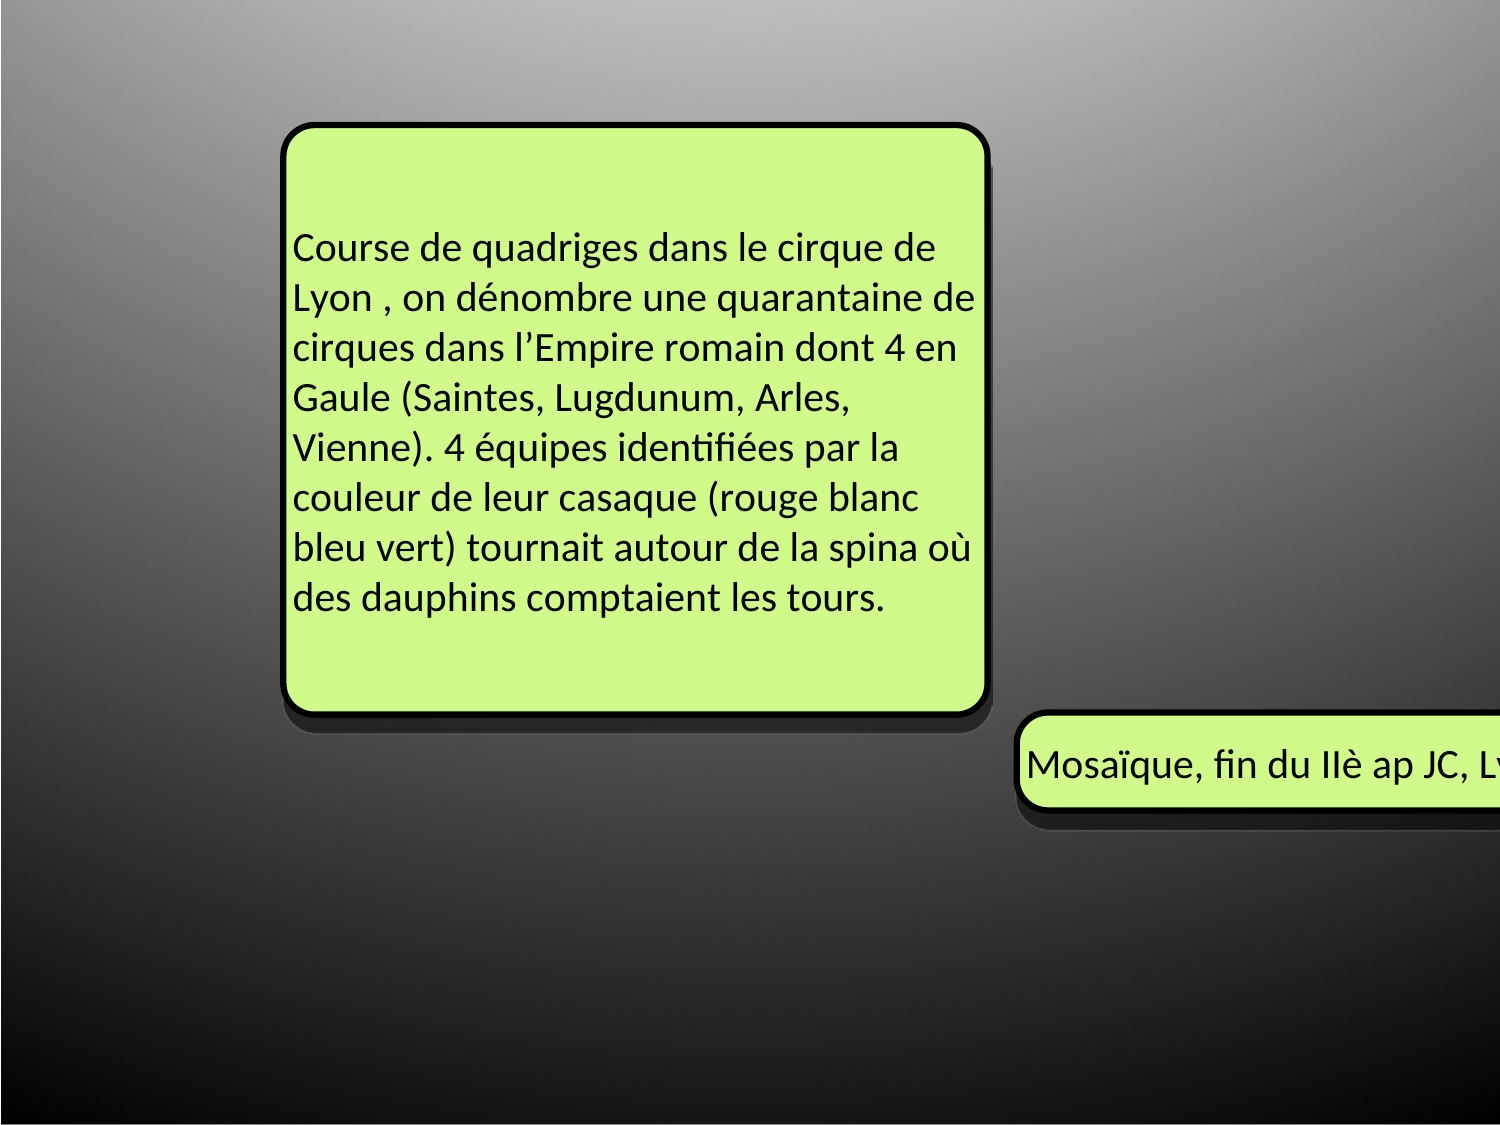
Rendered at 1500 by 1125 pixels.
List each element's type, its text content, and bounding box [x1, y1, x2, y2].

text_box Mosaïque, fin du IIè ap JC, Lyon-Fourvière. [1016, 712, 1500, 811]
picture [0, 0, 1500, 1125]
text_box Course de quadriges dans le cirque de Lyon , on dénombre une quarantaine de cirques dans l’Empire romain dont 4 en Gaule (Saintes, Lugdunum, Arles, Vienne). 4 équipes identifiées par la couleur de leur casaque (rouge blanc bleu vert) tournait autour de la spina où des dauphins comptaient les tours. [283, 125, 988, 715]
